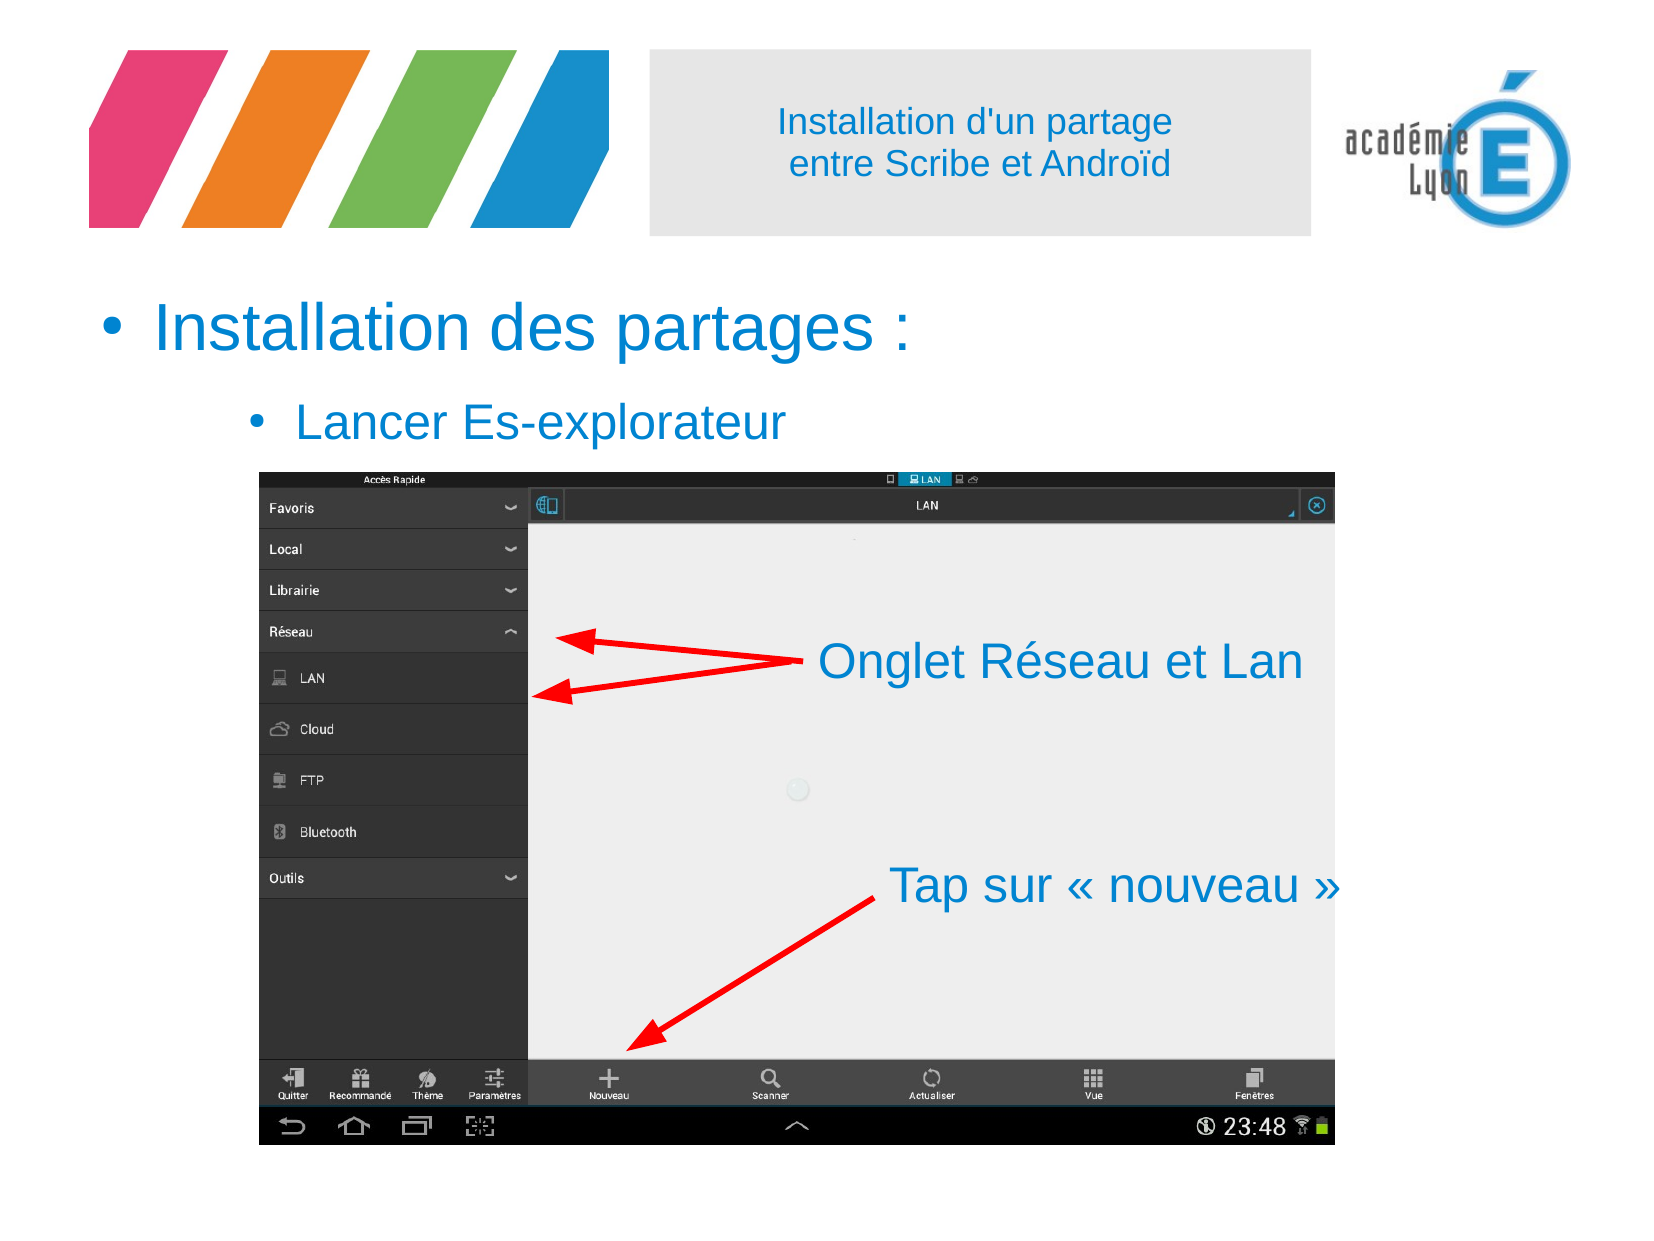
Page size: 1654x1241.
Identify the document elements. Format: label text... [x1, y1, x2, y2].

text_box Tap sur « nouveau » [874, 850, 1465, 922]
list Installation des partages : Lancer Es-explorateur [82, 290, 1571, 1010]
title Installation d'un partage entre Scribe et Androïd [649, 49, 1312, 237]
picture [259, 472, 1335, 1145]
picture [1338, 70, 1571, 233]
picture [928, 477, 940, 483]
picture [89, 50, 609, 228]
text_box Onglet Réseau et Lan [803, 625, 1394, 697]
